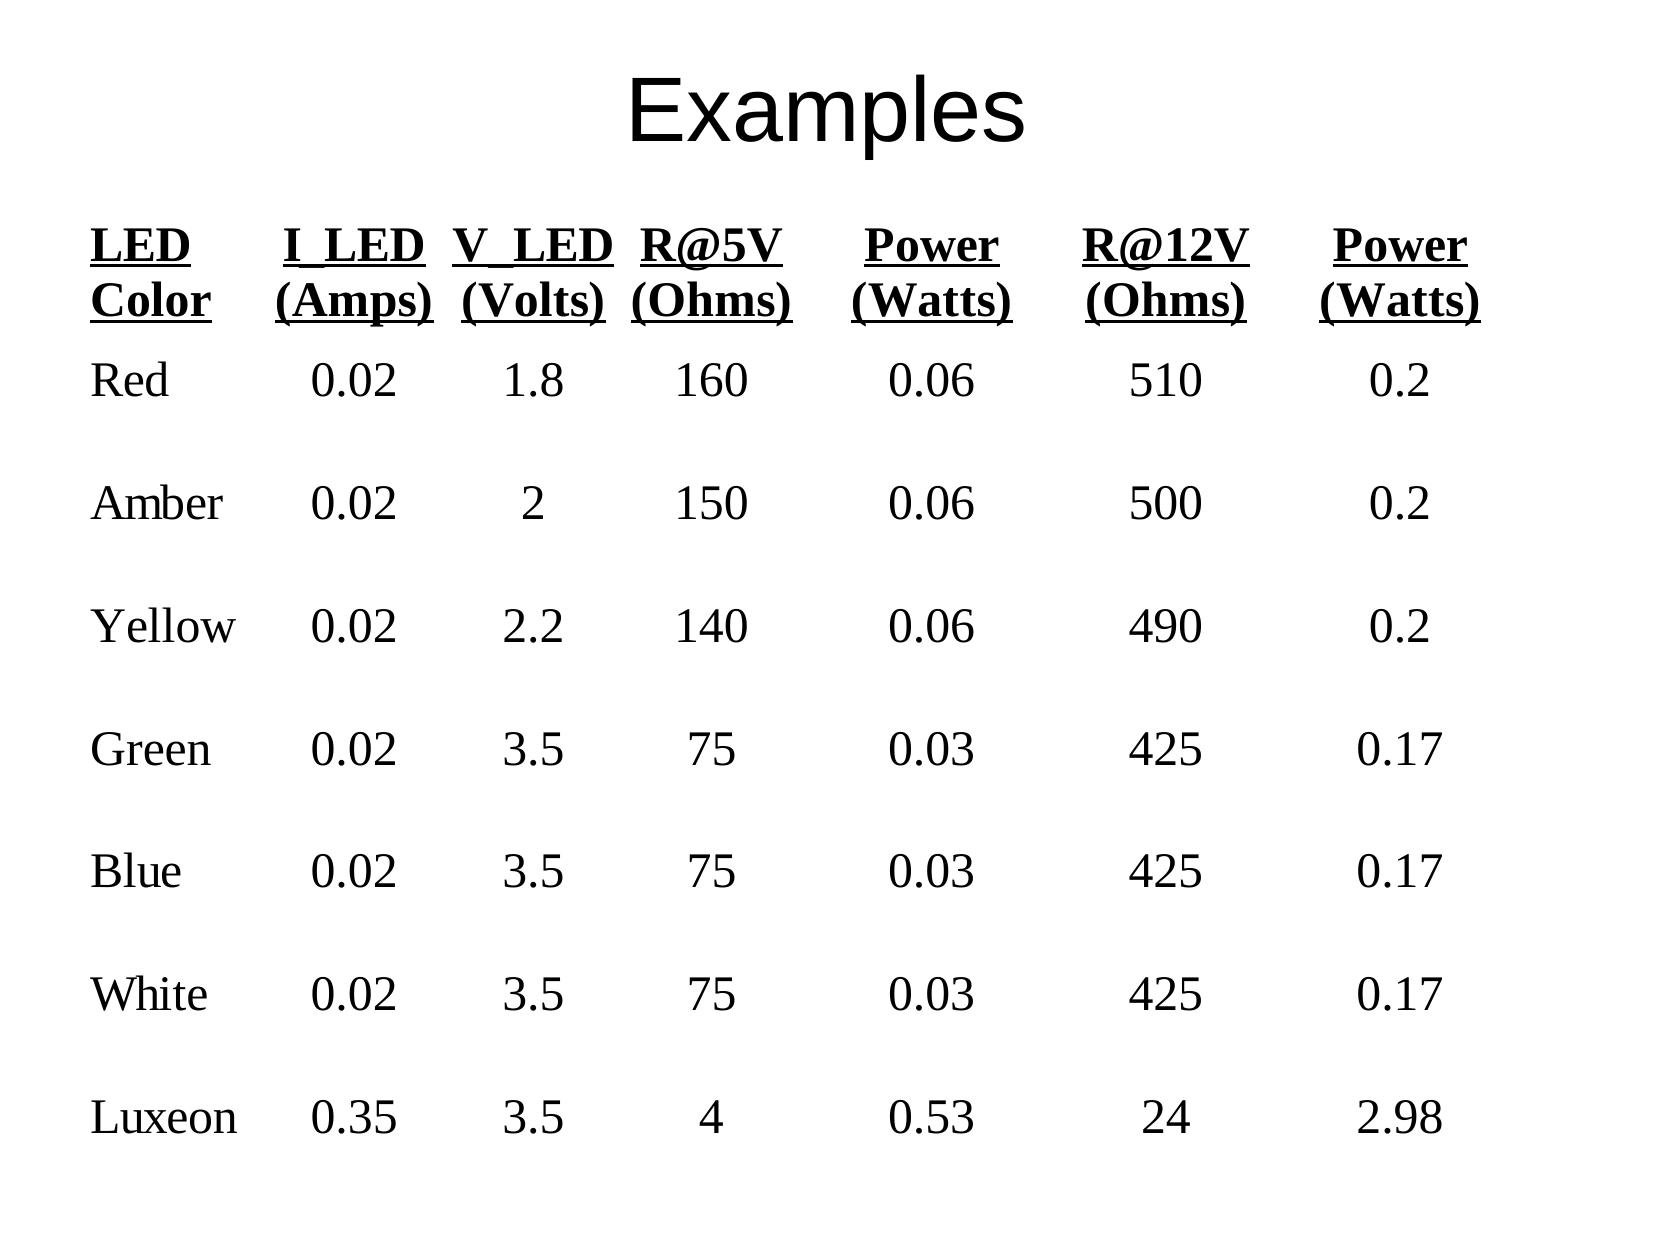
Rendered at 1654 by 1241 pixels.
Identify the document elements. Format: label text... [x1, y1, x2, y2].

chart [87, 184, 1534, 1212]
title Examples [82, 31, 1571, 189]
